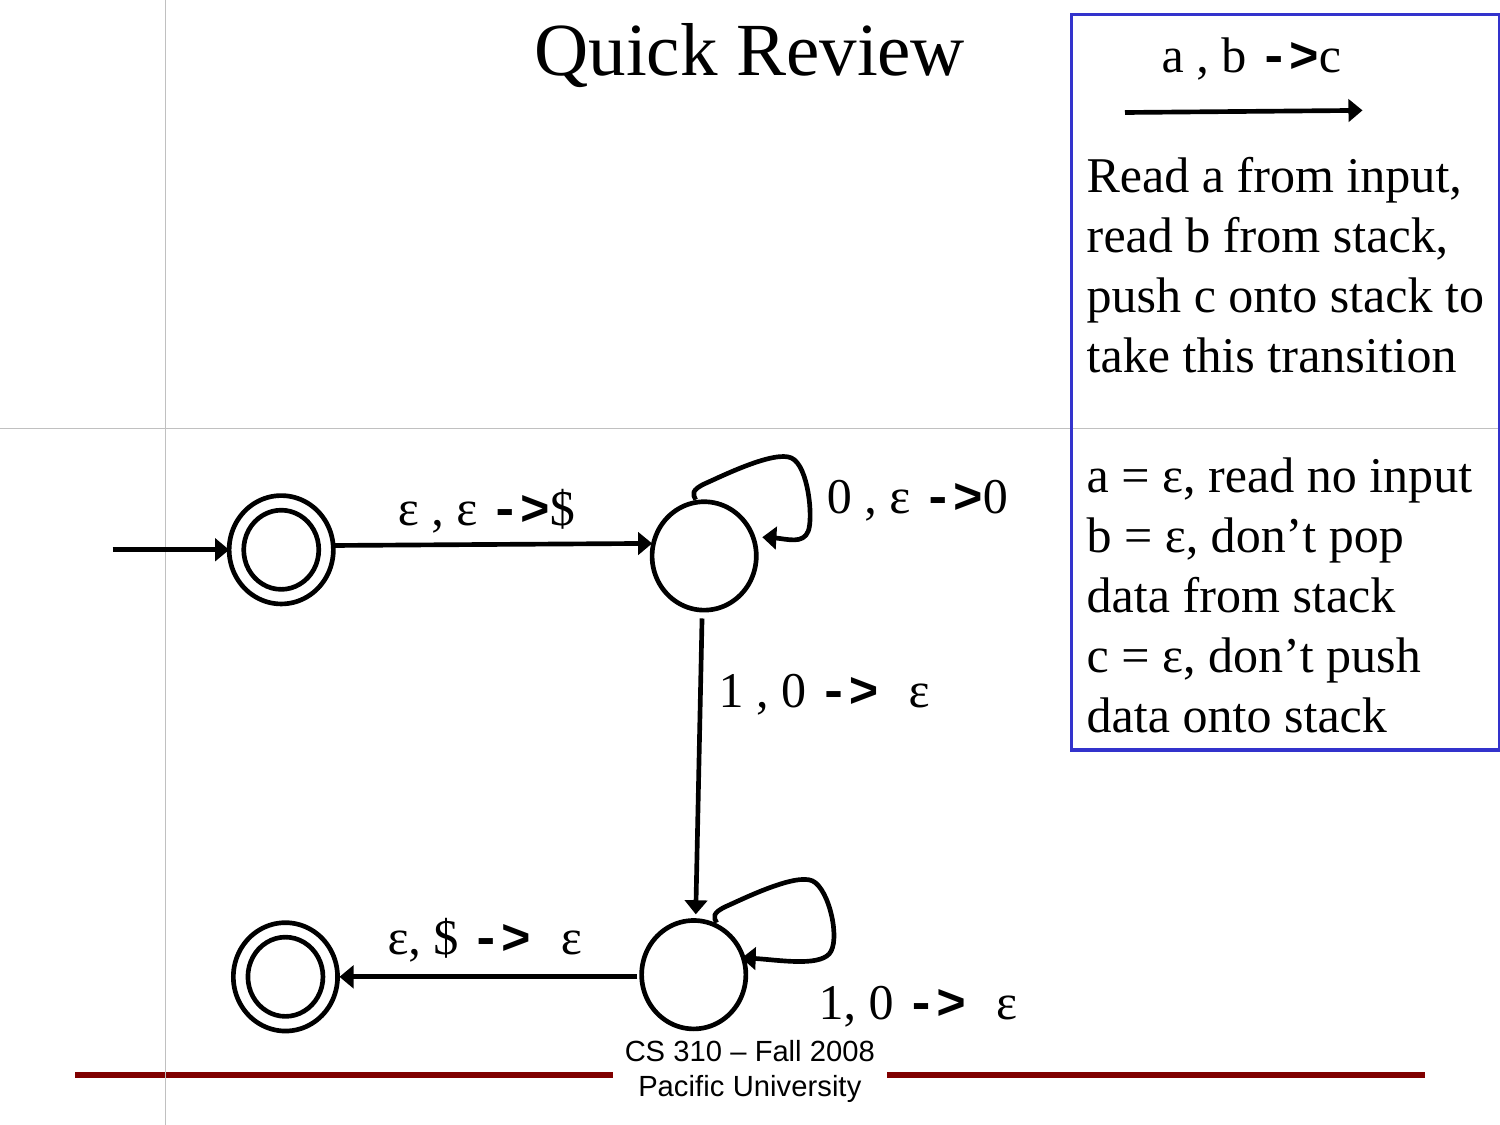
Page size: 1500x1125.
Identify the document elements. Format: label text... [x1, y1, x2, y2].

text_box 0 , ε ->0 [812, 455, 1023, 532]
text_box ε , ε ->$ [383, 468, 590, 544]
text_box 1, 0 -> ε [803, 961, 1033, 1038]
text_box a , b ->c Read a from input, read b from stack, push c onto stack to take this transition a = ε, read no input b = ε, don’t pop data from stack c = ε, don’t push data onto stack [1071, 14, 1500, 751]
text_box 1 , 0 -> ε [703, 649, 958, 725]
title Quick Review [112, 0, 1388, 103]
text_box ε, $ -> ε [372, 897, 597, 973]
